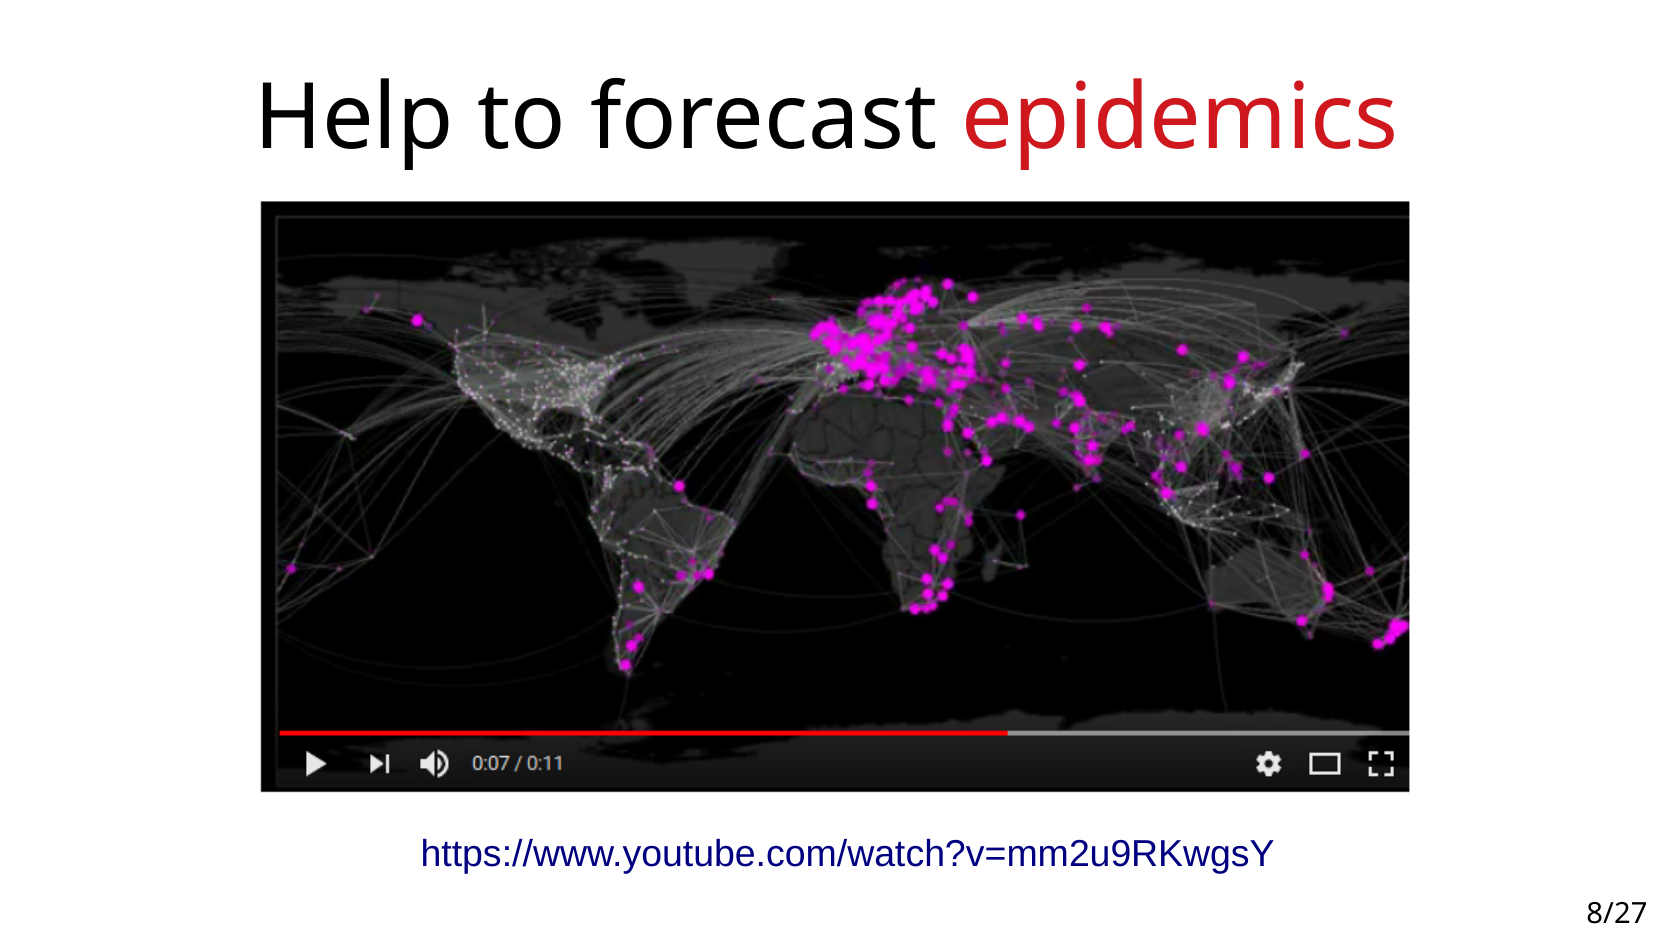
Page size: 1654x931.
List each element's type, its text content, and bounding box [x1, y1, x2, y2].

picture [255, 197, 1419, 800]
title Help to forecast epidemics [82, 1, 1571, 226]
text_box https://www.youtube.com/watch?v=mm2u9RKwgsY [405, 825, 1291, 882]
